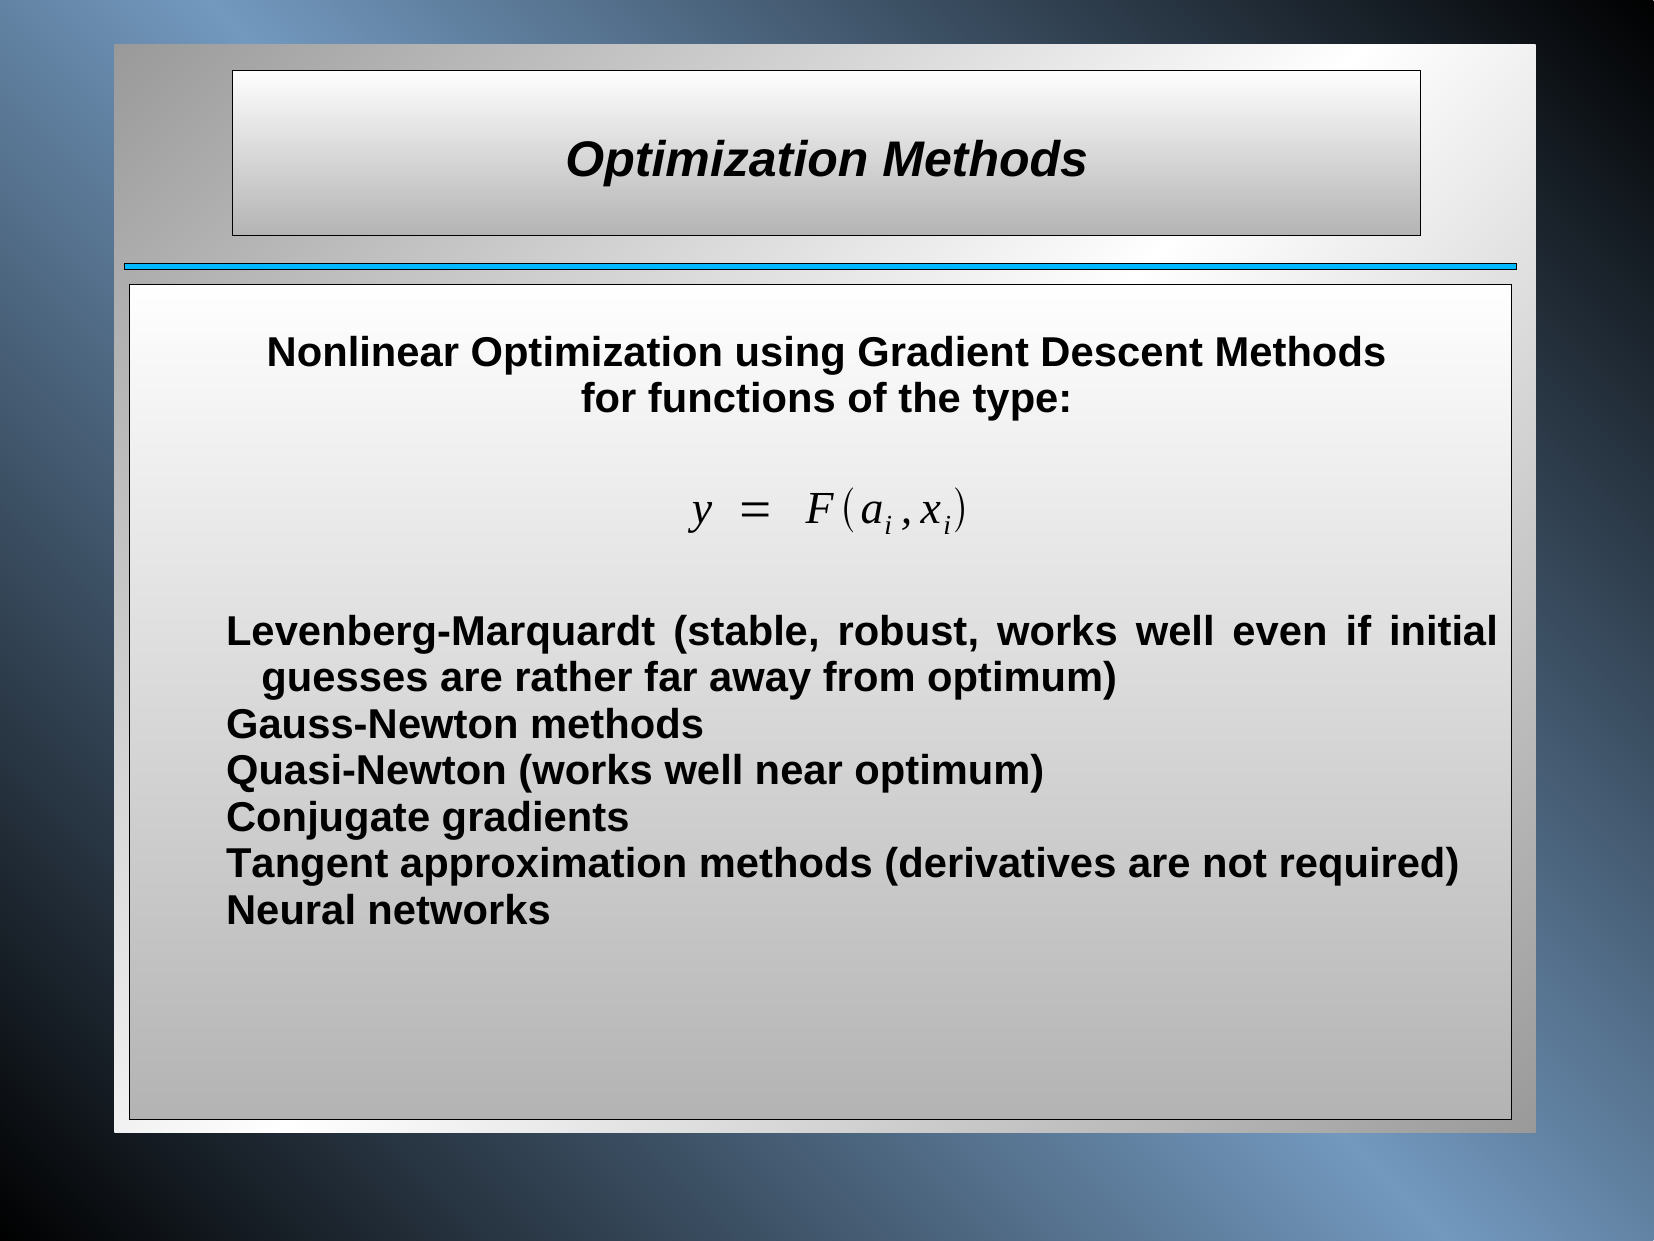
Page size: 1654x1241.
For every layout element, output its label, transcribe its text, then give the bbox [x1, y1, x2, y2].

text_box [124, 263, 1517, 270]
text_box Optimization Methods [397, 131, 1256, 194]
text_box Nonlinear Optimization using Gradient Descent Methods for functions of the type: Levenberg-Marquardt (stable, robust, works well even if initial guesses are rather far away from optimum) Gauss-Newton methods Quasi-Newton (works well near optimum) Conjugate gradients Tangent approximation methods (derivatives are not required) Neural networks [155, 328, 1499, 1166]
text_box [129, 284, 1512, 1120]
text_box [232, 70, 1421, 236]
chart [679, 483, 975, 541]
